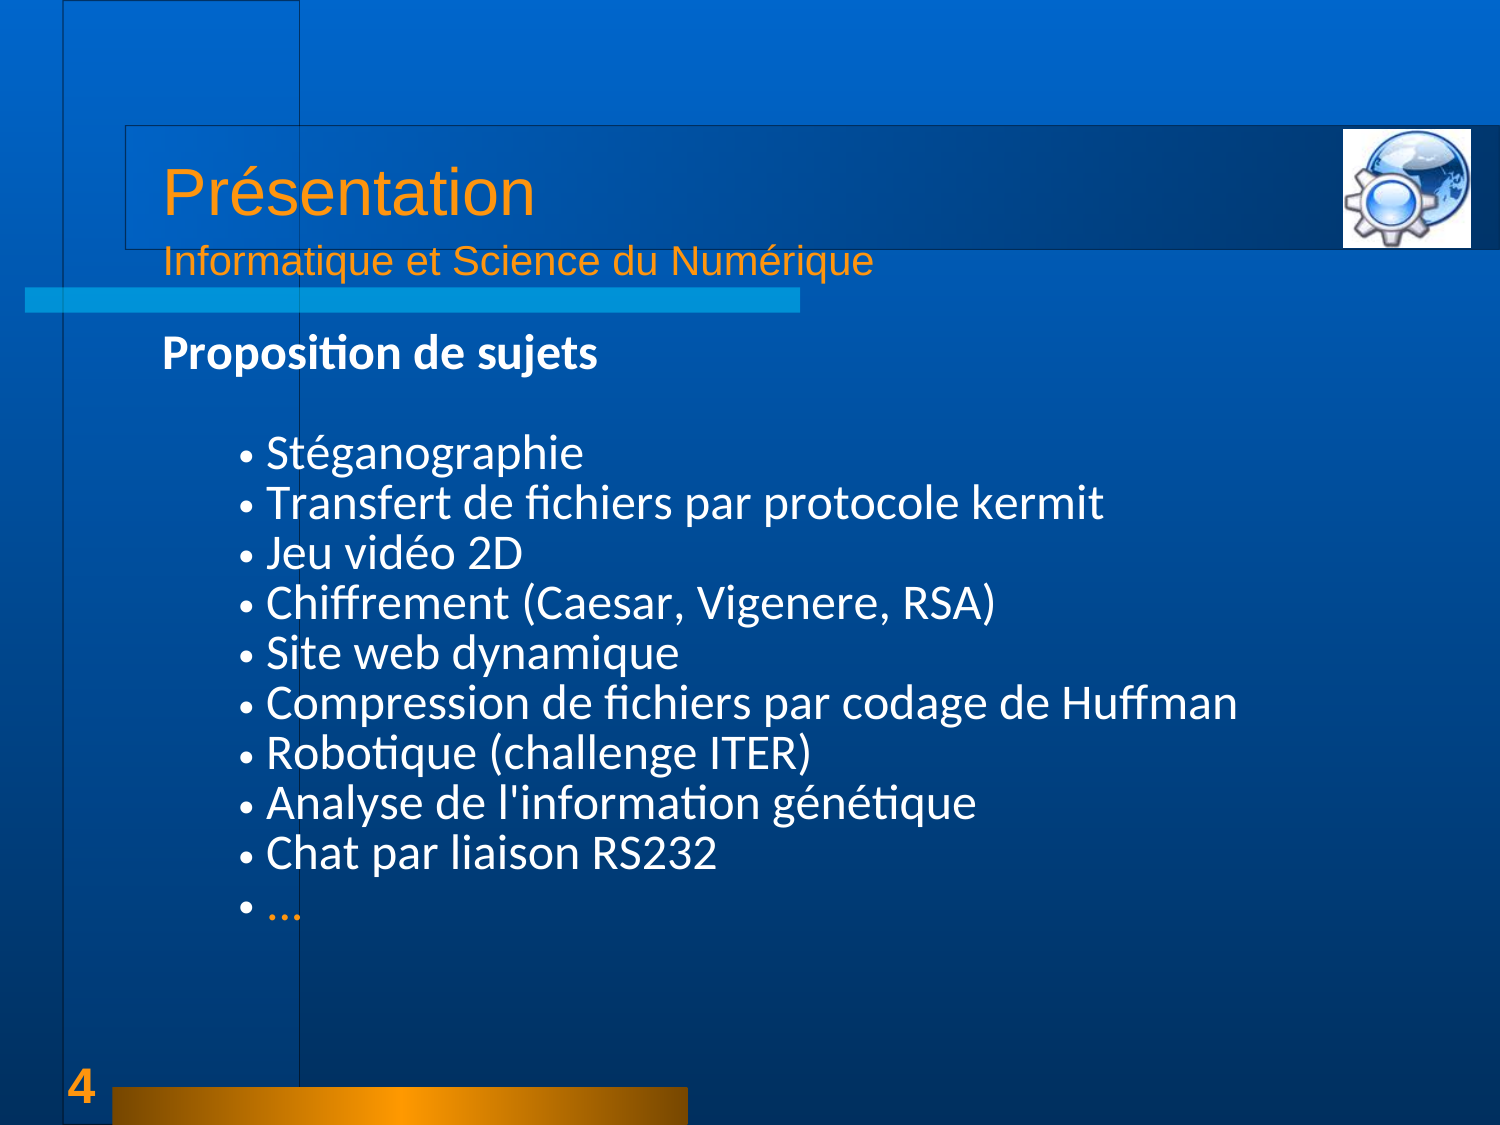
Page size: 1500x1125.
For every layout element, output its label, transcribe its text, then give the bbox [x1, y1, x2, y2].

text_box Proposition de sujets Stéganographie Transfert de fichiers par protocole kermit Jeu vidéo 2D Chiffrement (Caesar, Vigenere, RSA) Site web dynamique Compression de fichiers par codage de Huffman Robotique (challenge ITER) Analyse de l'information génétique Chat par liaison RS232 ... [147, 324, 1359, 952]
picture [1343, 129, 1471, 248]
